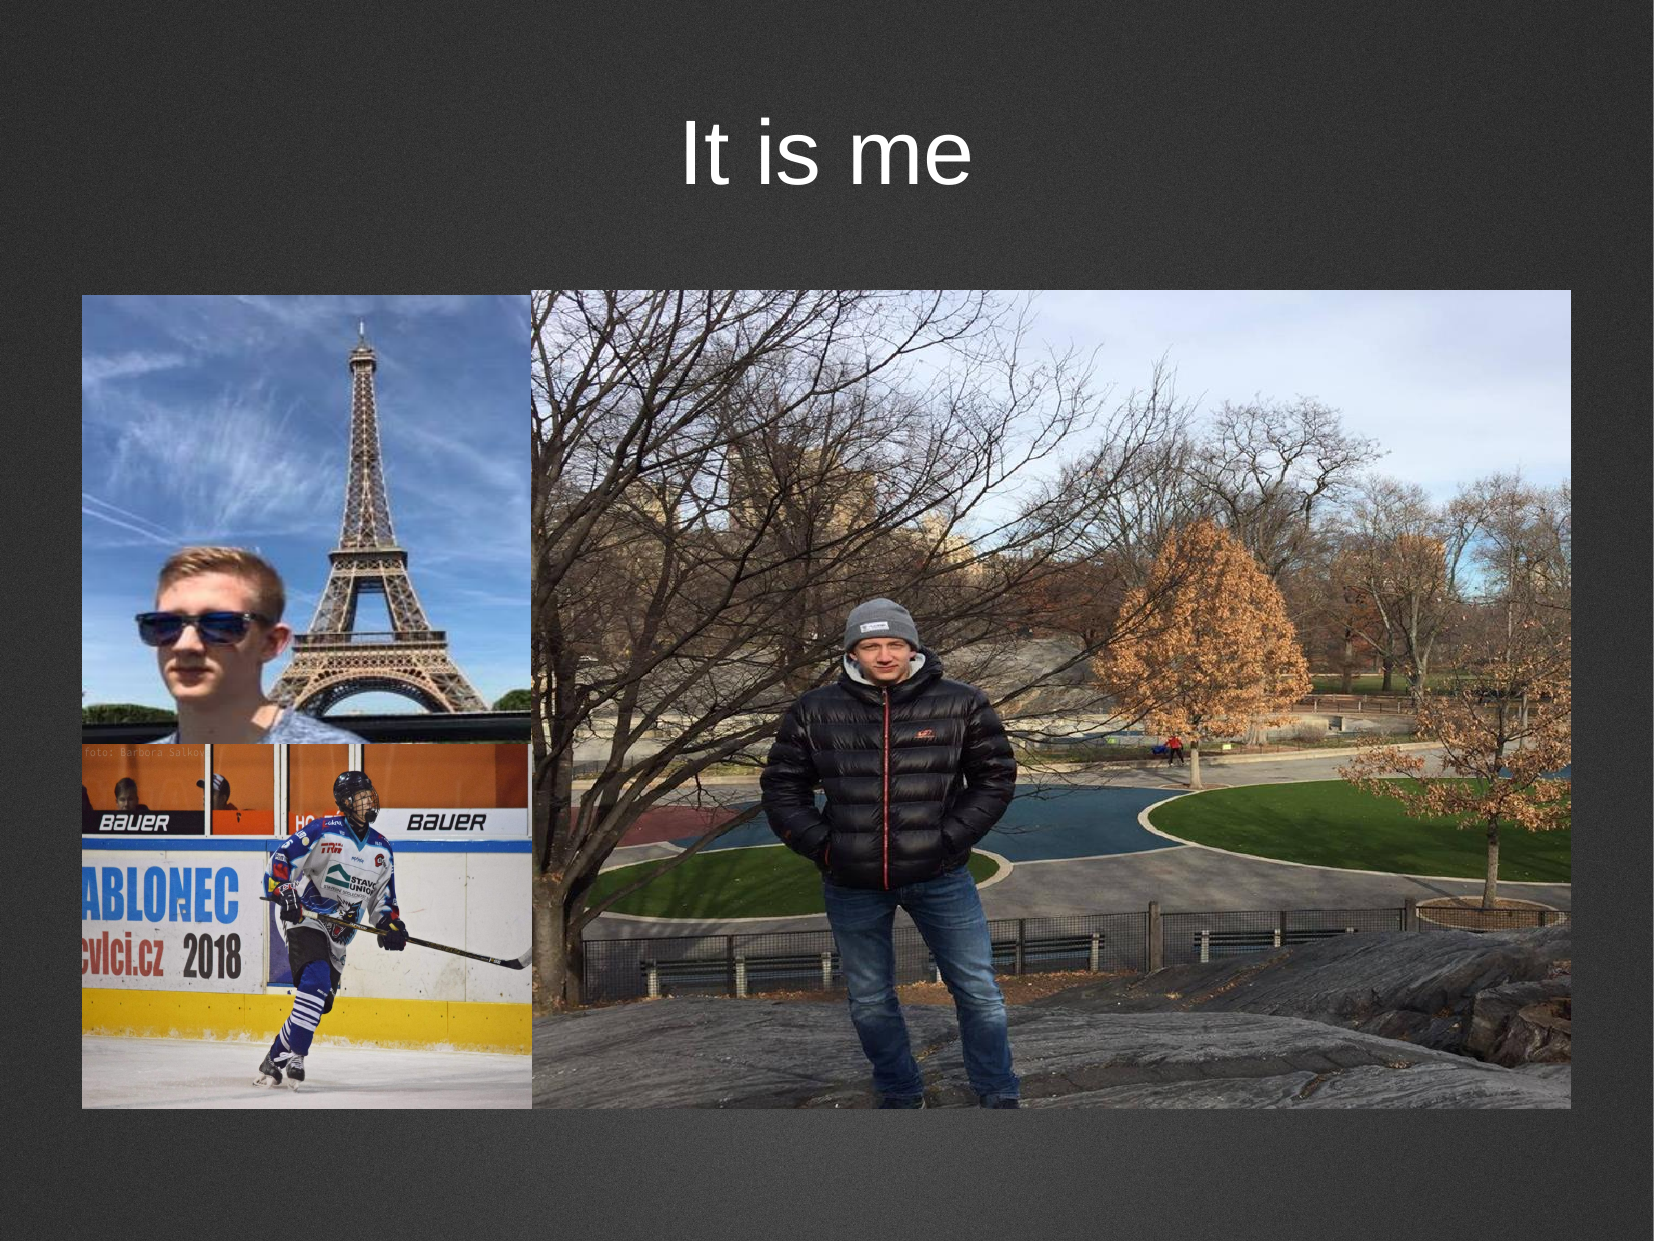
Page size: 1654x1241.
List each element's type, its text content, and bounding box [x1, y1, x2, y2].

picture [0, 0, 1654, 1241]
title It is me [82, 49, 1571, 257]
